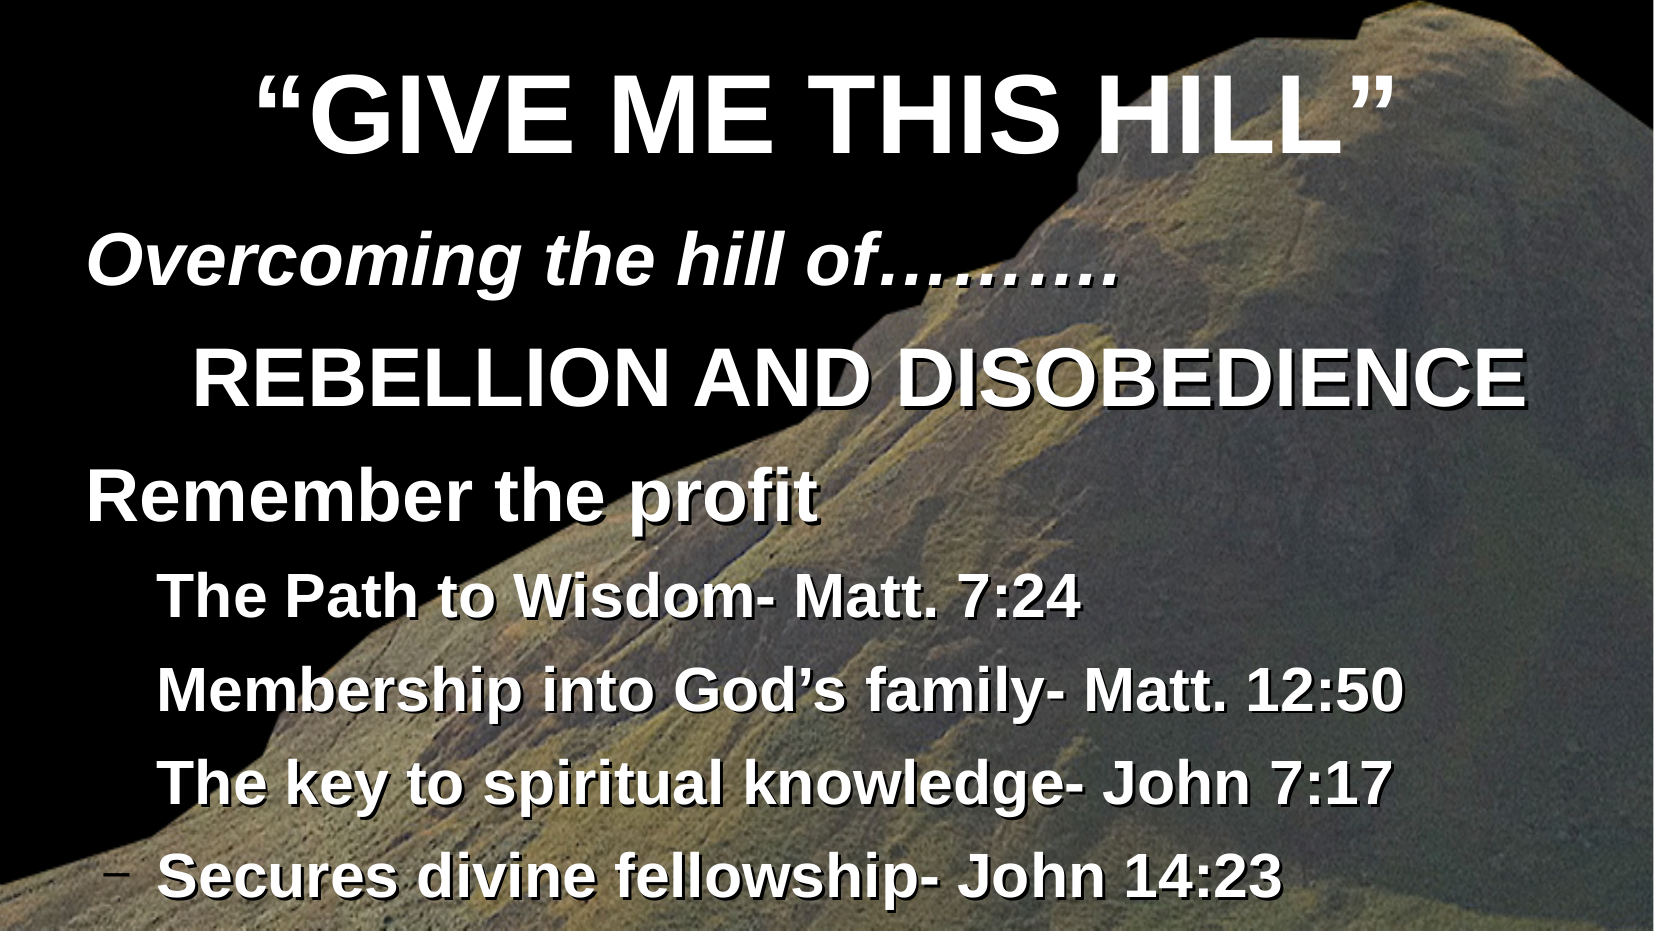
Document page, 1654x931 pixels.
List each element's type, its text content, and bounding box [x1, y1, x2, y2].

picture [0, 0, 1654, 931]
list Overcoming the hill of………. REBELLION AND DISOBEDIENCE Remember the profit The Path to Wisdom- Matt. 7:24 Membership into God’s family- Matt. 12:50 The key to spiritual knowledge- John 7:17 Secures divine fellowship- John 14:23 [15, 217, 1636, 916]
title “GIVE ME THIS HILL” [82, 37, 1571, 193]
